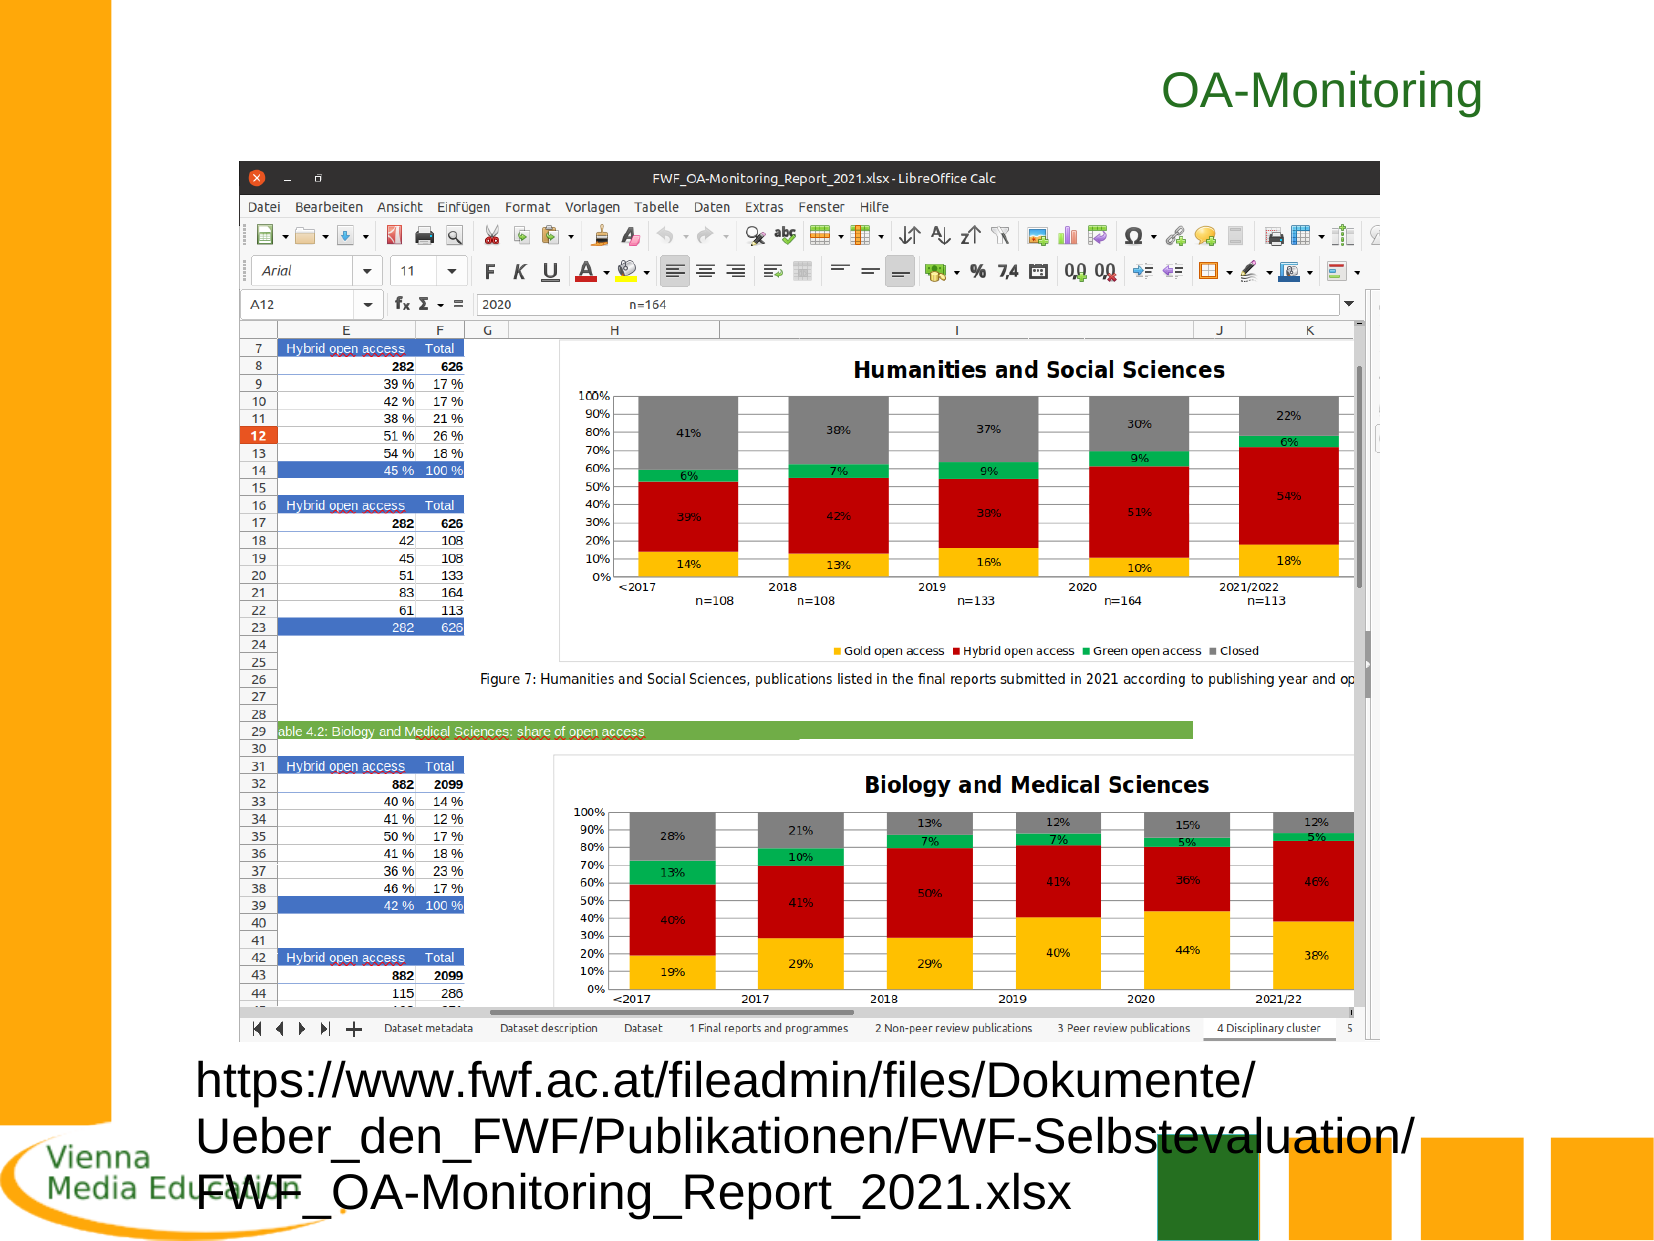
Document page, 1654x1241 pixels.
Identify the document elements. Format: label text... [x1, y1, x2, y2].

picture [239, 161, 1380, 1042]
text_box https://www.fwf.ac.at/fileadmin/files/Dokumente/Ueber_den_FWF/Publikationen/FWF-Selbstevaluation/FWF_OA-Monitoring_Report_2021.xlsx [195, 1051, 1569, 1241]
text_box OA-Monitoring [1161, 62, 1515, 163]
picture [0, 1114, 195, 1241]
